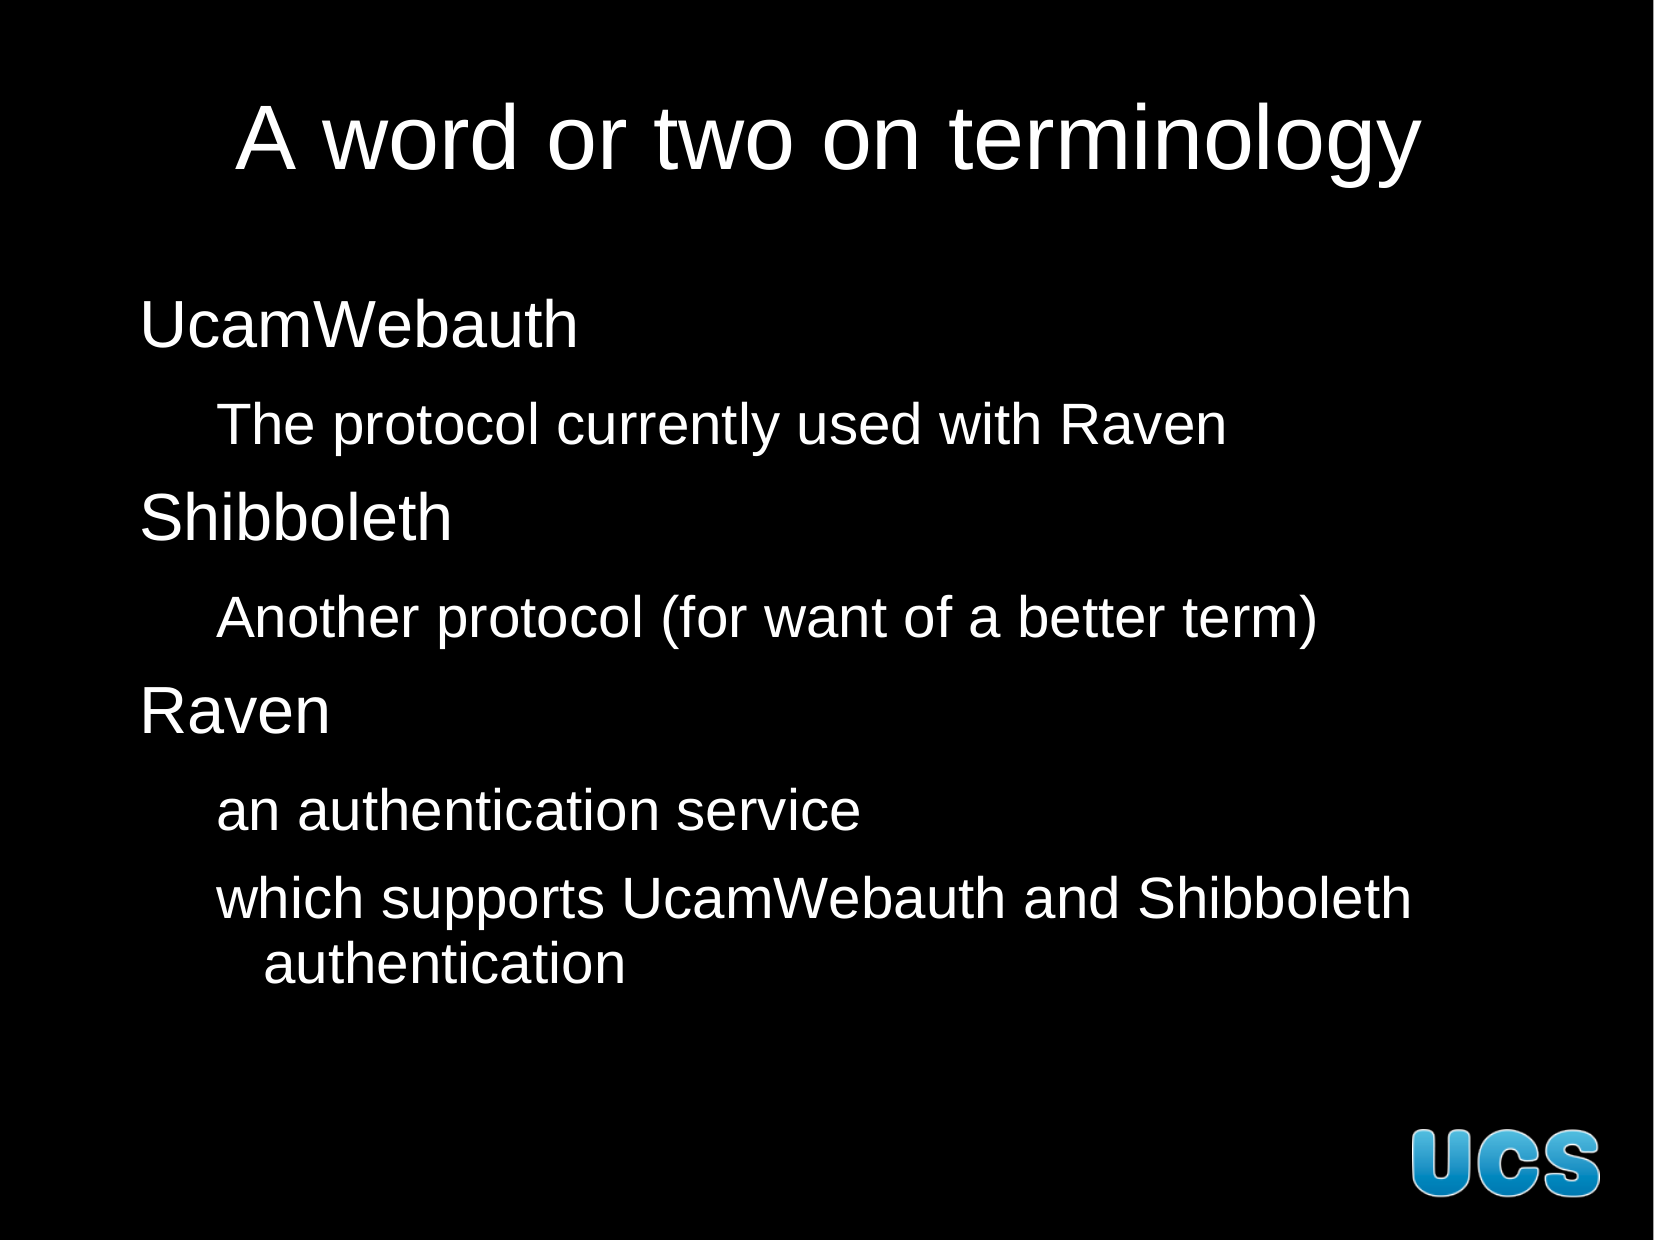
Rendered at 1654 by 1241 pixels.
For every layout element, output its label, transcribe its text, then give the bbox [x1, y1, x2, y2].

list UcamWebauth The protocol currently used with Raven Shibboleth Another protocol (for want of a better term) Raven an authentication service which supports UcamWebauth and Shibboleth authentication [121, 287, 1534, 1191]
picture [1412, 1129, 1600, 1199]
title A word or two on terminology [123, 34, 1536, 242]
